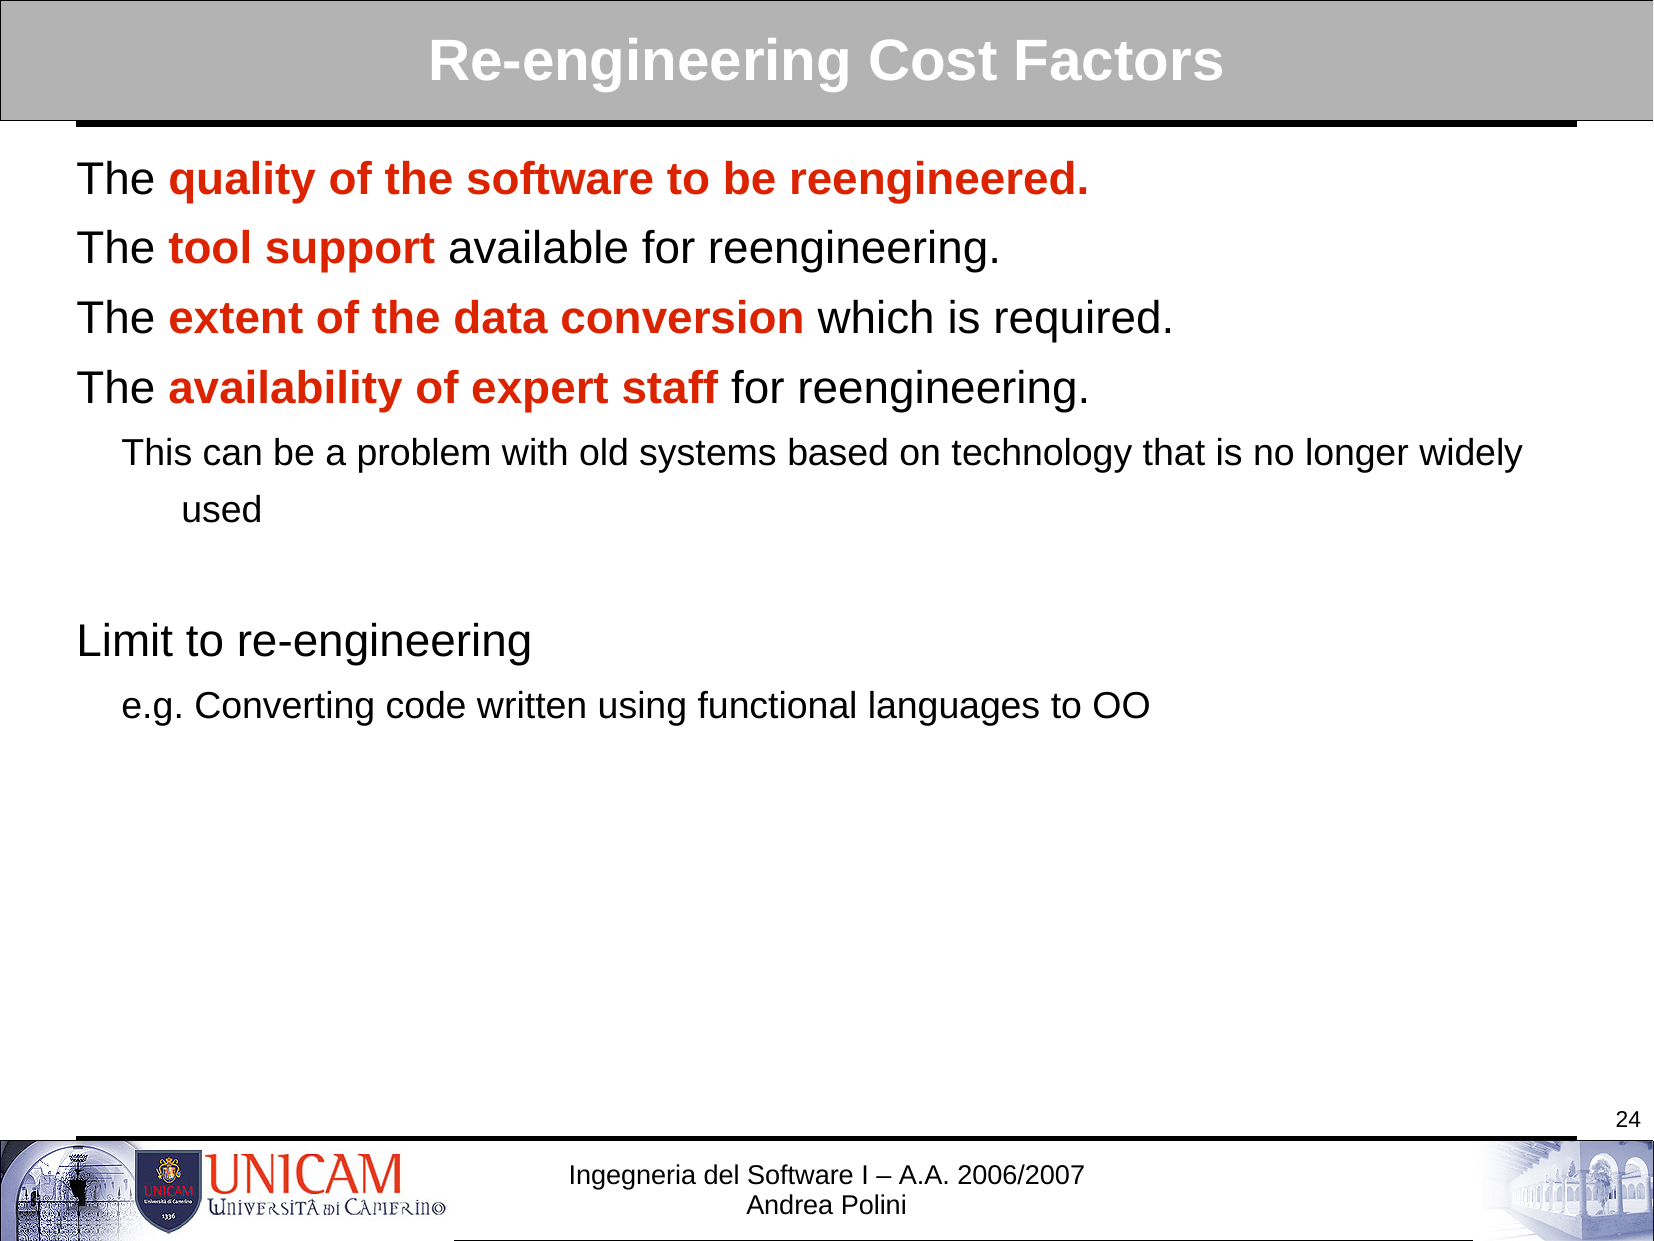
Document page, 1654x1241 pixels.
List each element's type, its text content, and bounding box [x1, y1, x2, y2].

picture [1473, 1141, 1654, 1241]
title Re-engineering Cost Factors [0, 0, 1653, 121]
list The quality of the software to be reengineered. The tool support available for reengineering. The extent of the data conversion which is required. The availability of expert staff for reengineering. This can be a problem with old systems based on technology that is no longer widely used Limit to re-engineering e.g. Converting code written using functional languages to OO [76, 152, 1577, 888]
picture [0, 1141, 454, 1241]
